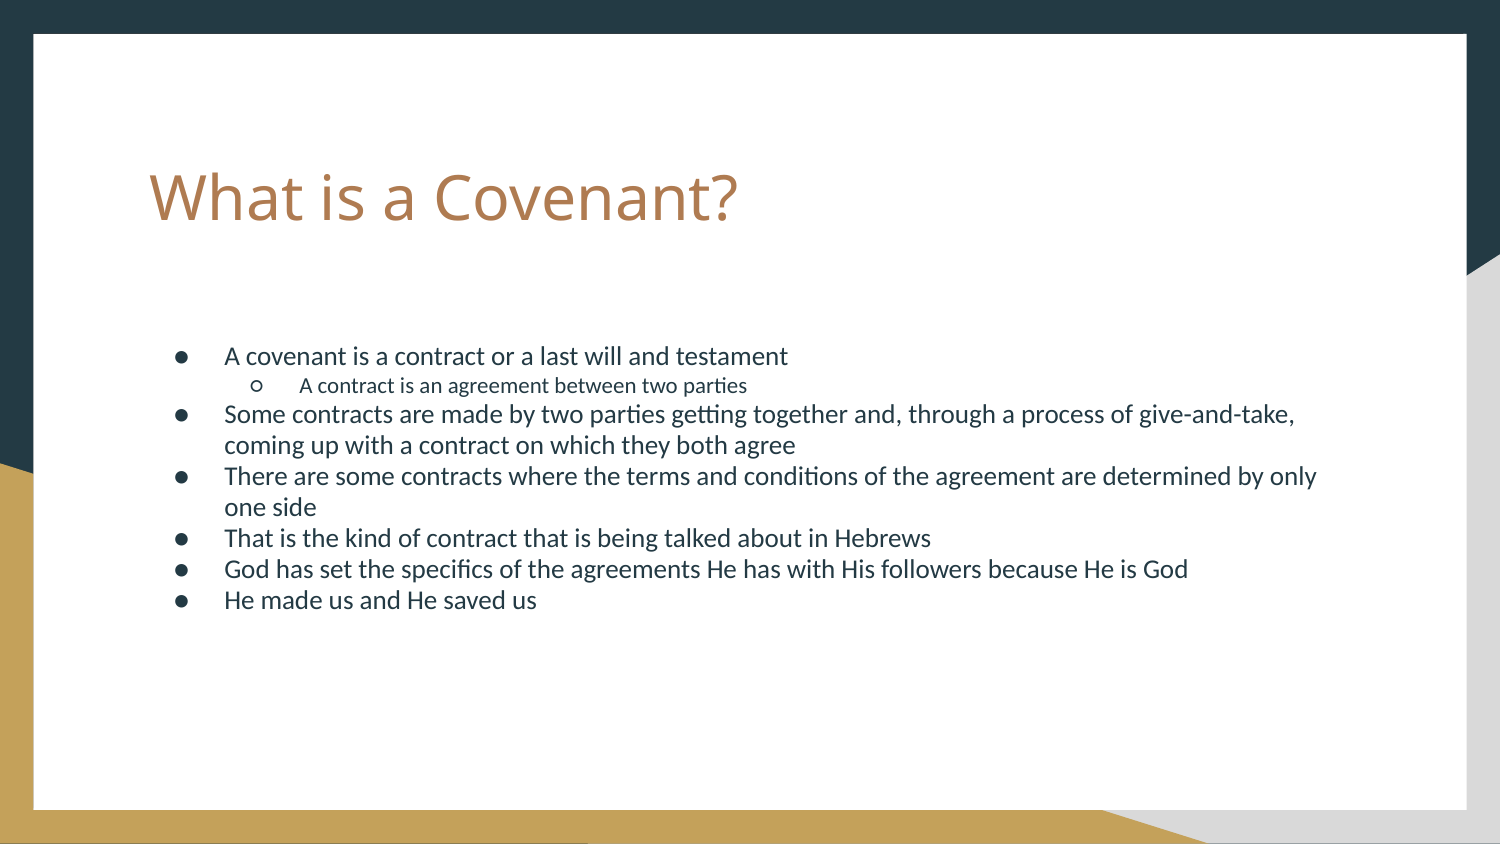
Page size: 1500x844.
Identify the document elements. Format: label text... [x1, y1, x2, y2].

list A covenant is a contract or a last will and testament A contract is an agreement between two parties Some contracts are made by two parties getting together and, through a process of give-and-take, coming up with a contract on which they both agree There are some contracts where the terms and conditions of the agreement are determined by only one side That is the kind of contract that is being talked about in Hebrews God has set the specifics of the agreements He has with His followers because He is God He made us and He saved us [134, 326, 1366, 729]
title What is a Covenant? [134, 138, 1366, 296]
